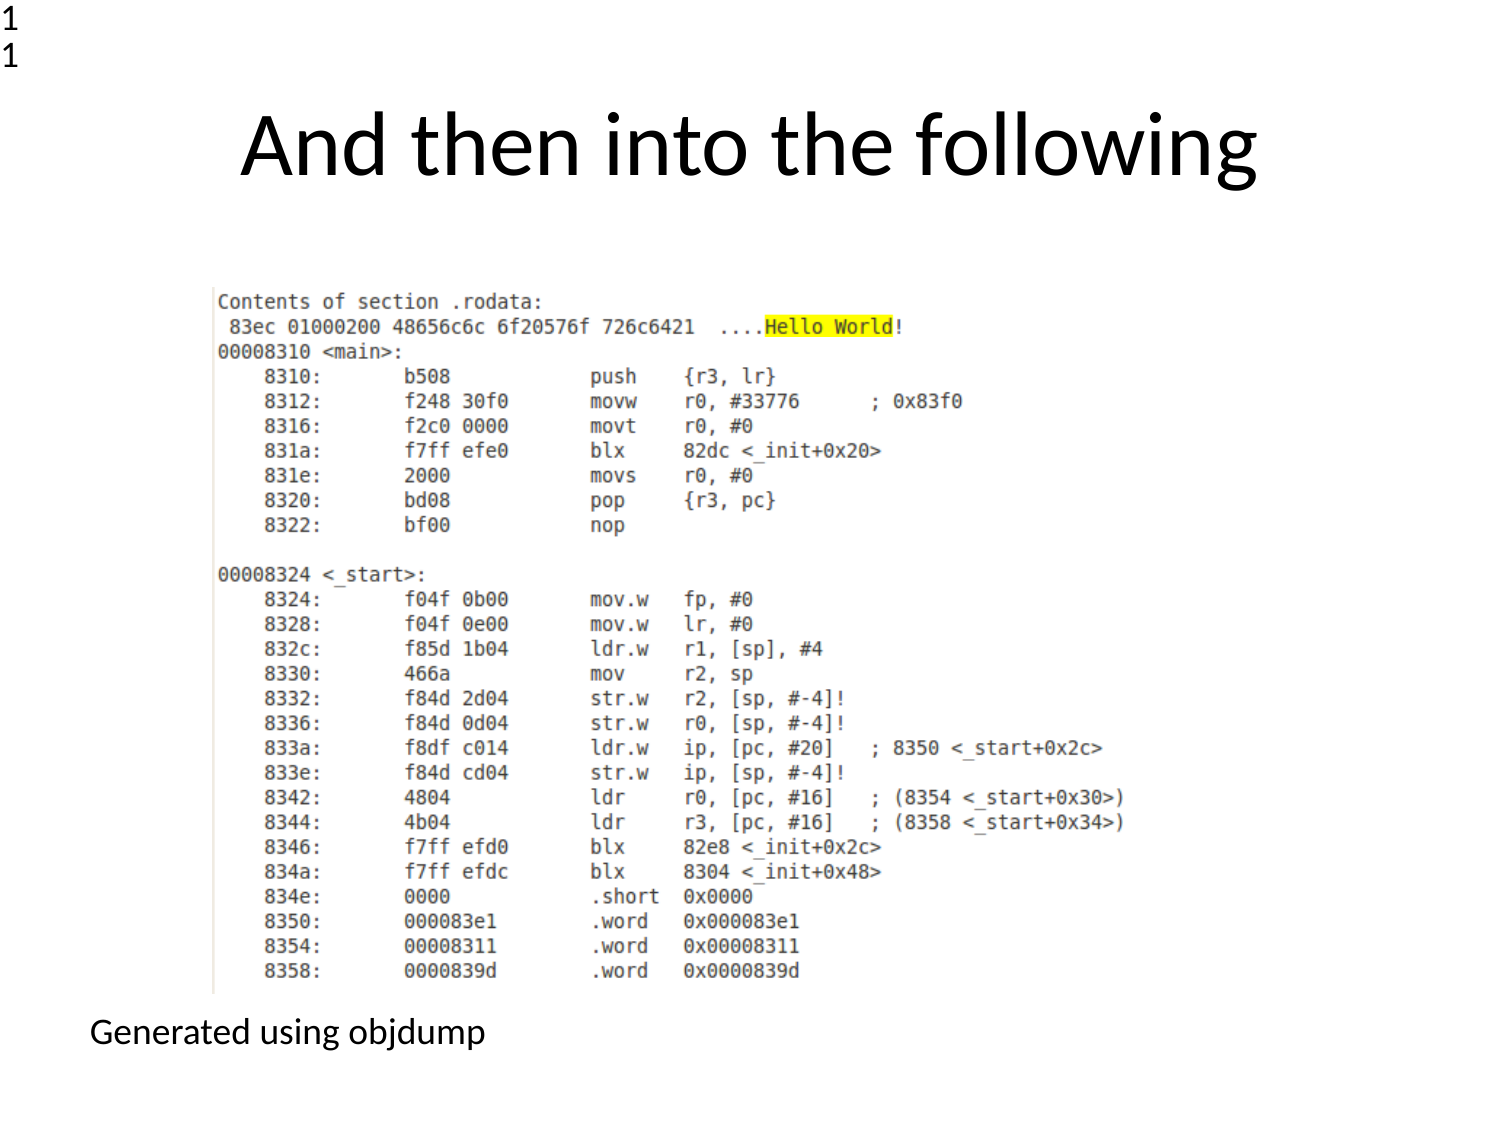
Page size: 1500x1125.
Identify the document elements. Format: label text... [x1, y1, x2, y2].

text_box Generated using objdump [75, 999, 1100, 1060]
title And then into the following [75, 45, 1425, 233]
picture [212, 287, 1238, 994]
